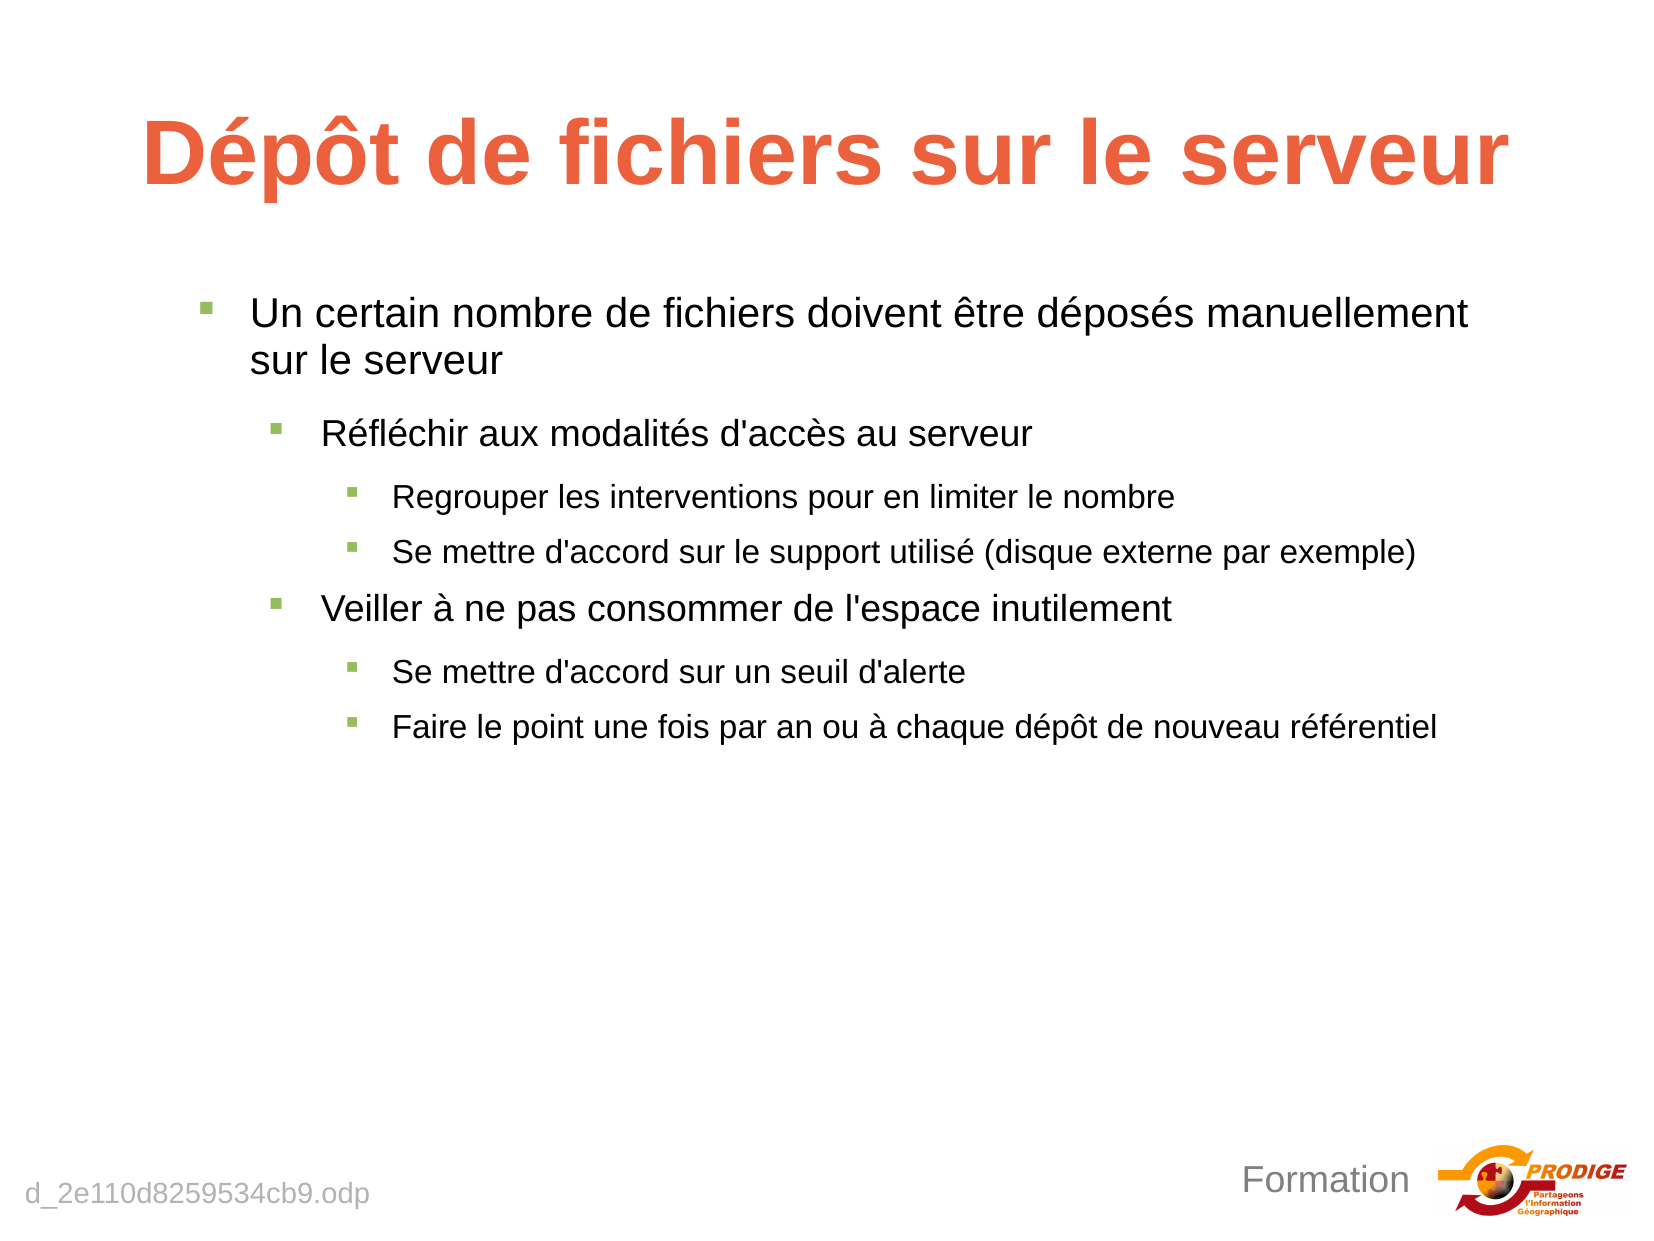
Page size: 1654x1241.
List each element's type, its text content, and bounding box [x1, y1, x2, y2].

list Un certain nombre de fichiers doivent être déposés manuellement sur le serveur Réfléchir aux modalités d'accès au serveur Regrouper les interventions pour en limiter le nombre Se mettre d'accord sur le support utilisé (disque externe par exemple) Veiller à ne pas consommer de l'espace inutilement Se mettre d'accord sur un seuil d'alerte Faire le point une fois par an ou à chaque dépôt de nouveau référentiel [179, 290, 1509, 1094]
picture [1438, 1145, 1627, 1216]
title Dépôt de fichiers sur le serveur [82, 56, 1571, 250]
